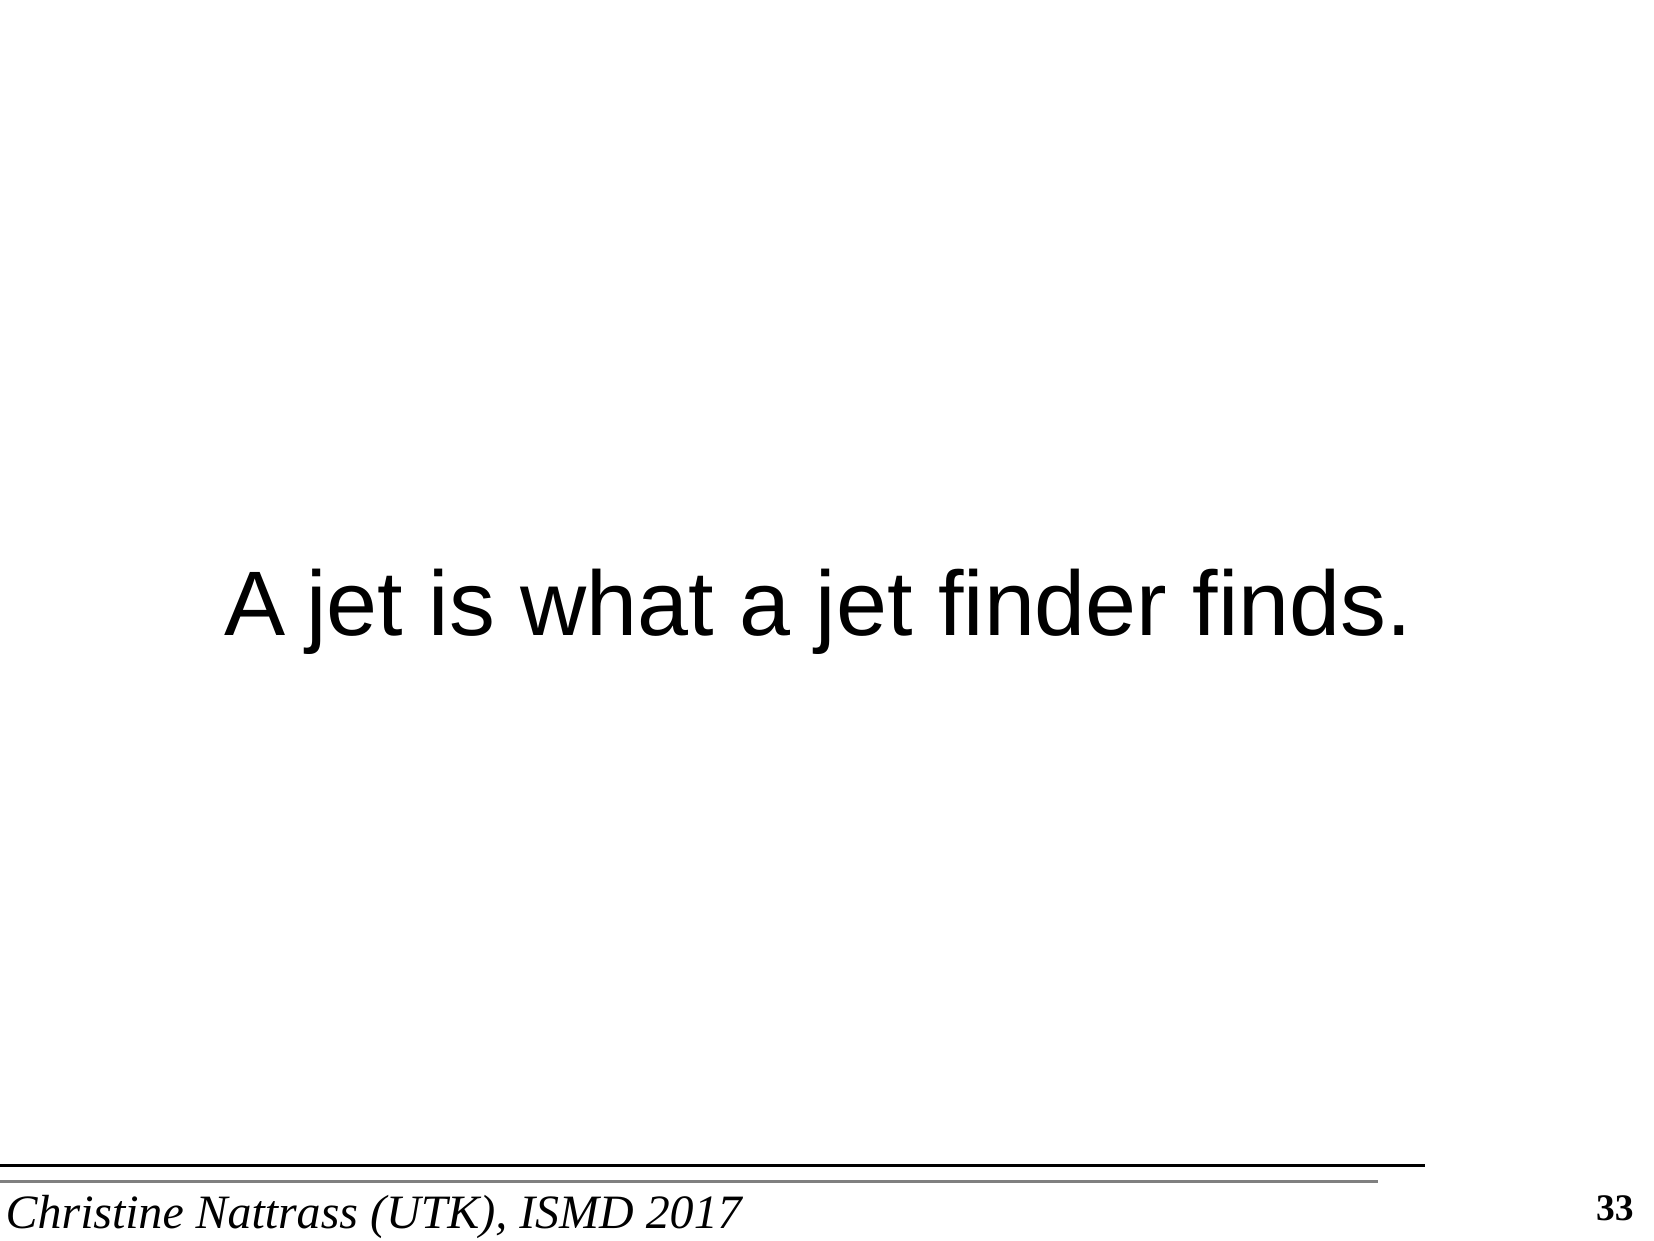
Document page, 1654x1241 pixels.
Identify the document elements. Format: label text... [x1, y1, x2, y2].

title A jet is what a jet finder finds. [75, 499, 1564, 707]
